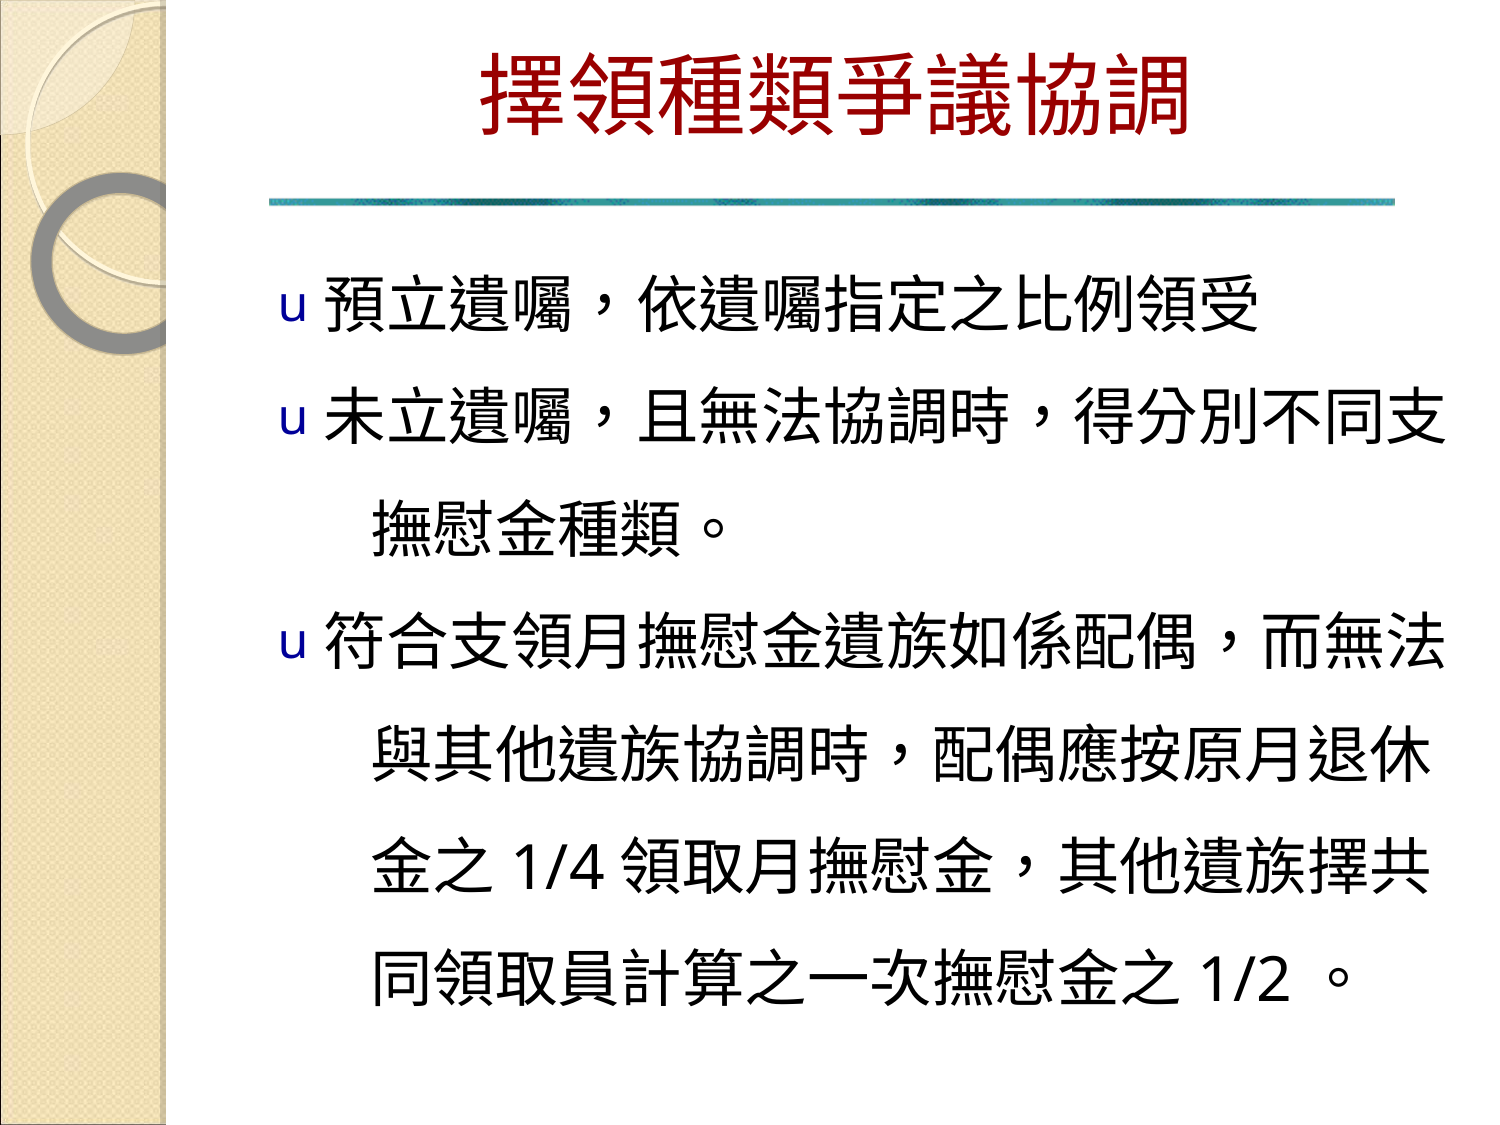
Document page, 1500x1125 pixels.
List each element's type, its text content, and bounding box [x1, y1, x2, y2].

picture [269, 193, 1395, 213]
title 擇領種類爭議協調 [246, 0, 1426, 185]
list 預立遺囑，依遺囑指定之比例領受 未立遺囑，且無法協調時，得分別不同支撫慰金種類。 符合支領月撫慰金遺族如係配偶，而無法與其他遺族協調時，配偶應按原月退休金之1/4領取月撫慰金，其他遺族擇共同領取員計算之一次撫慰金之1/2。 [235, 220, 1466, 1125]
